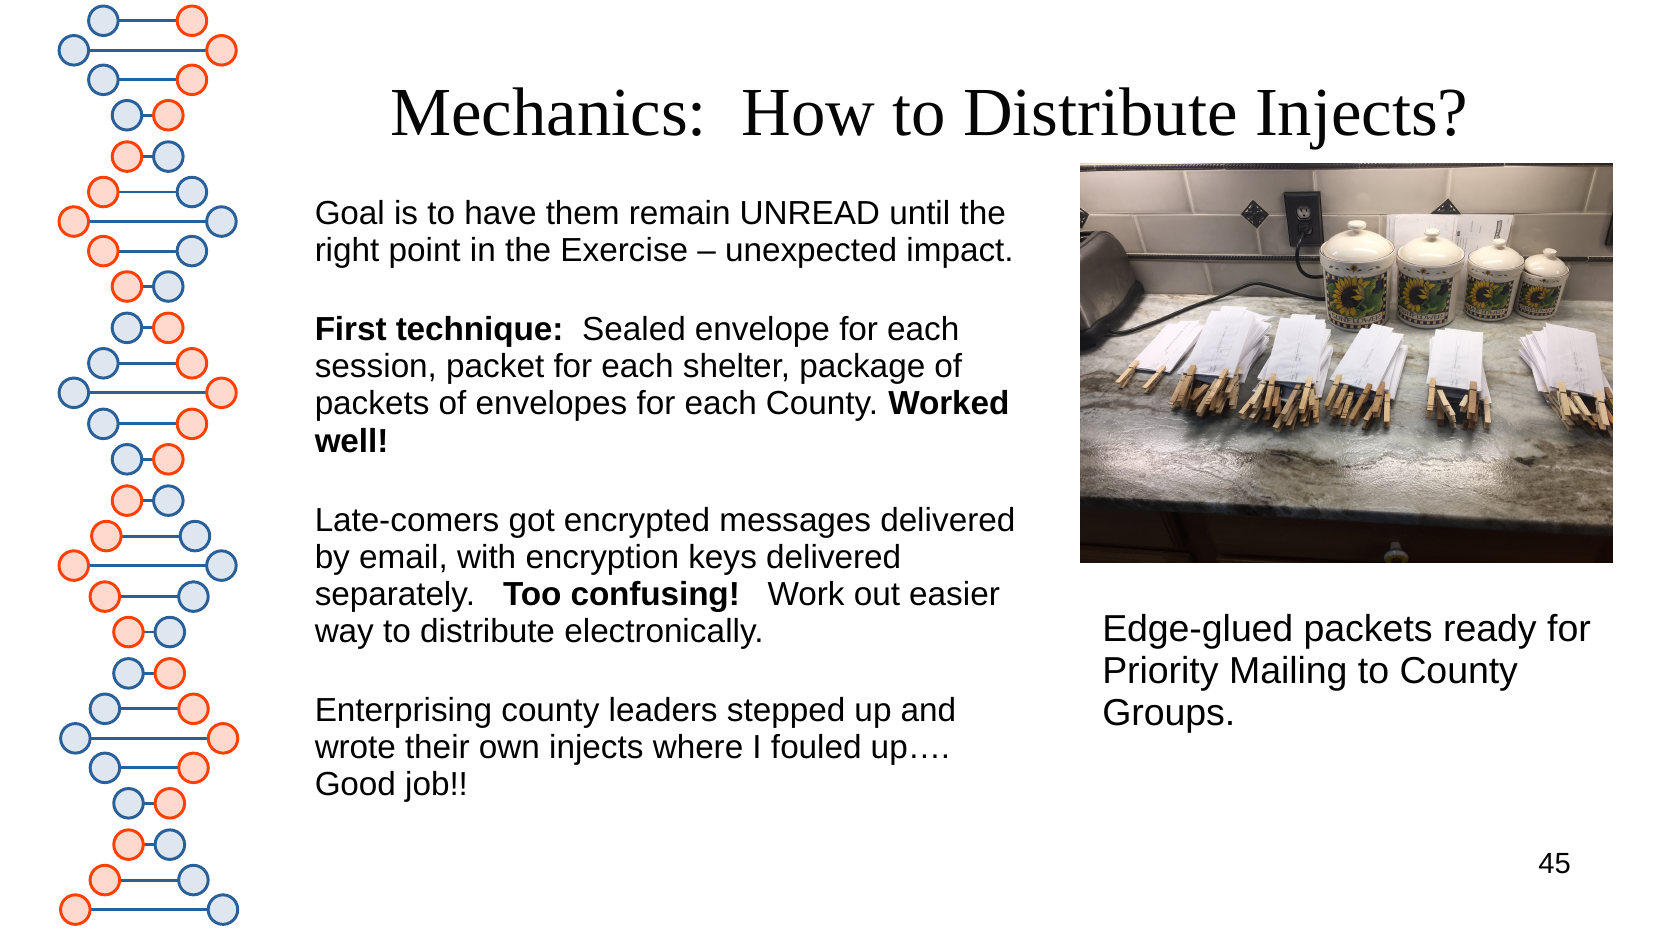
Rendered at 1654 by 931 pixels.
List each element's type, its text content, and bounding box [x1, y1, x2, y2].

text_box Edge-glued packets ready for Priority Mailing to County Groups. [1087, 600, 1613, 741]
title Mechanics: How to Distribute Injects? [265, 35, 1595, 189]
text_box Goal is to have them remain UNREAD until the right point in the Exercise – unexpected impact. First technique: Sealed envelope for each session, packet for each shelter, package of packets of envelopes for each County. Worked well! Late-comers got encrypted messages delivered by email, with encryption keys delivered separately. Too confusing! Work out easier way to distribute electronically. Enterprising county leaders stepped up and wrote their own injects where I fouled up…. Good job!! [300, 187, 1051, 917]
picture [1080, 163, 1613, 563]
